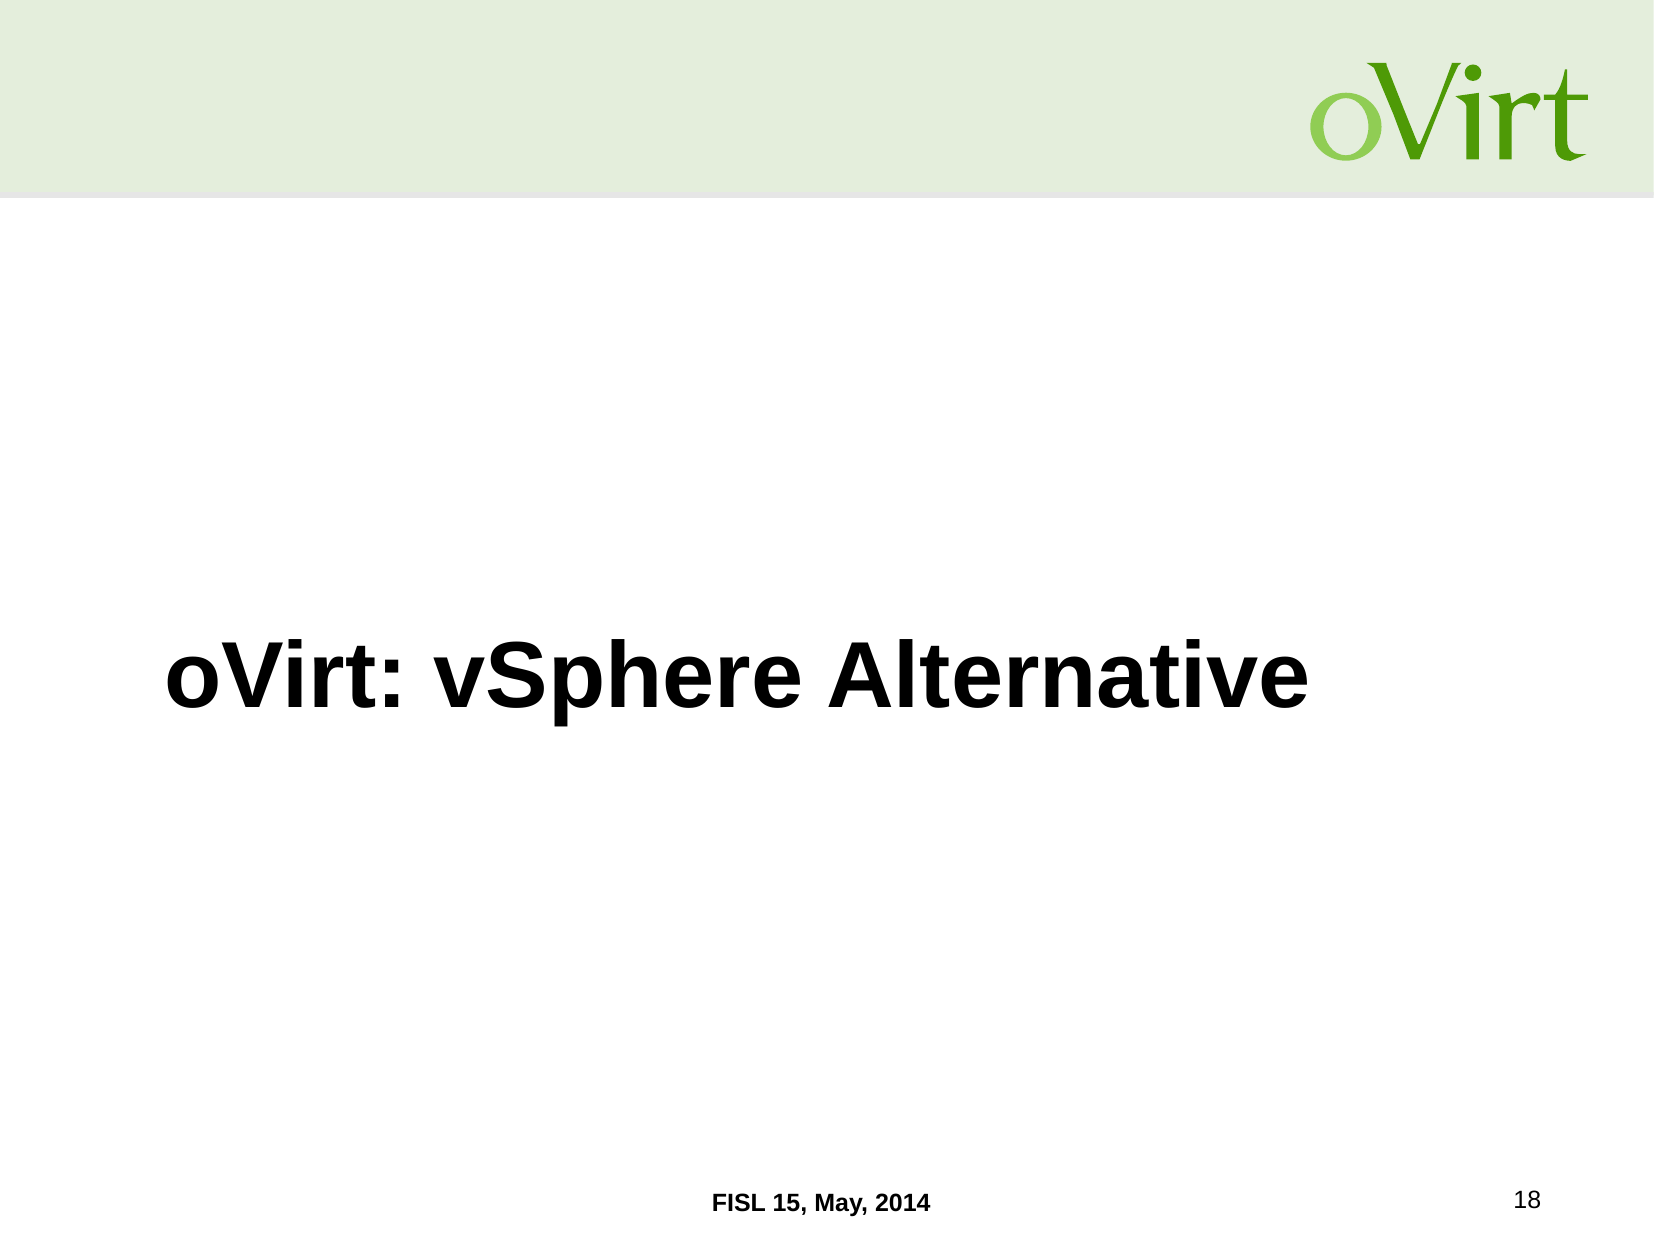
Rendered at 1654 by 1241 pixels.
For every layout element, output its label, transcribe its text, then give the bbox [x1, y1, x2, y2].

text_box oVirt: vSphere Alternative [150, 615, 1654, 750]
